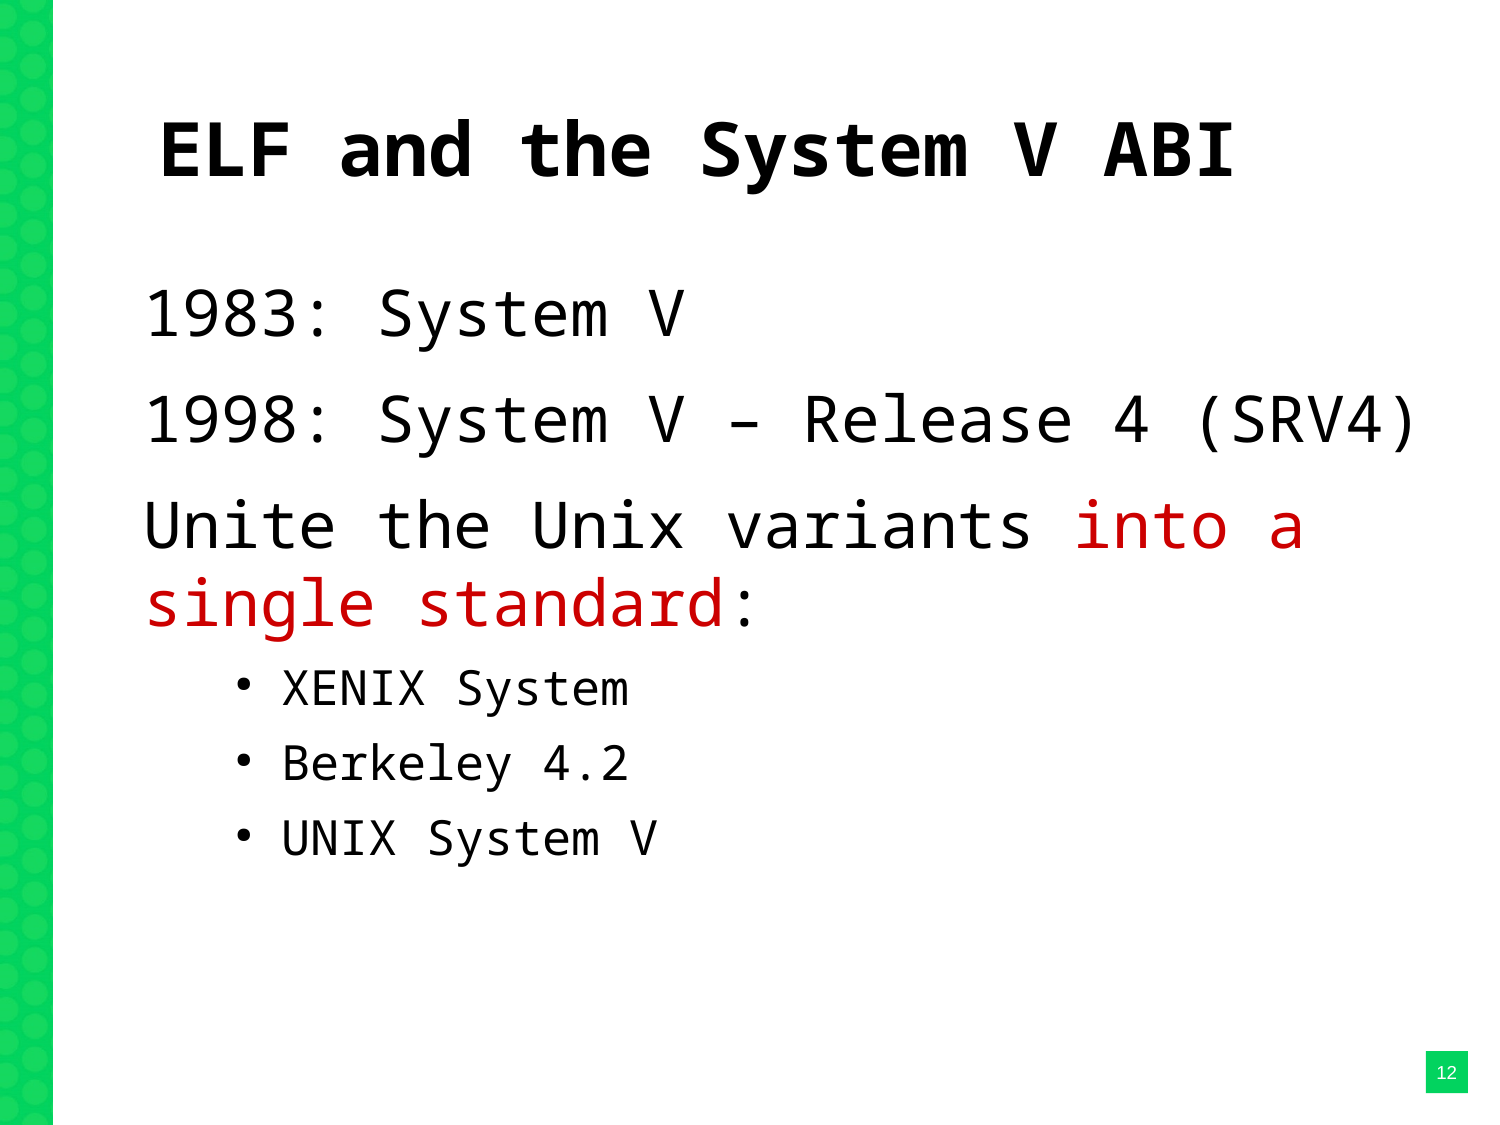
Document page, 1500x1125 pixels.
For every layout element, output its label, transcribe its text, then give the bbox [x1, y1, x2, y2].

title ELF and the System V ABI [143, 94, 1397, 180]
text_box <number> [1425, 1051, 1468, 1094]
list 1983: System V 1998: System V – Release 4 (SRV4) Unite the Unix variants into a single standard: XENIX System Berkeley 4.2 UNIX System V [75, 271, 1426, 924]
picture [0, 0, 53, 1125]
